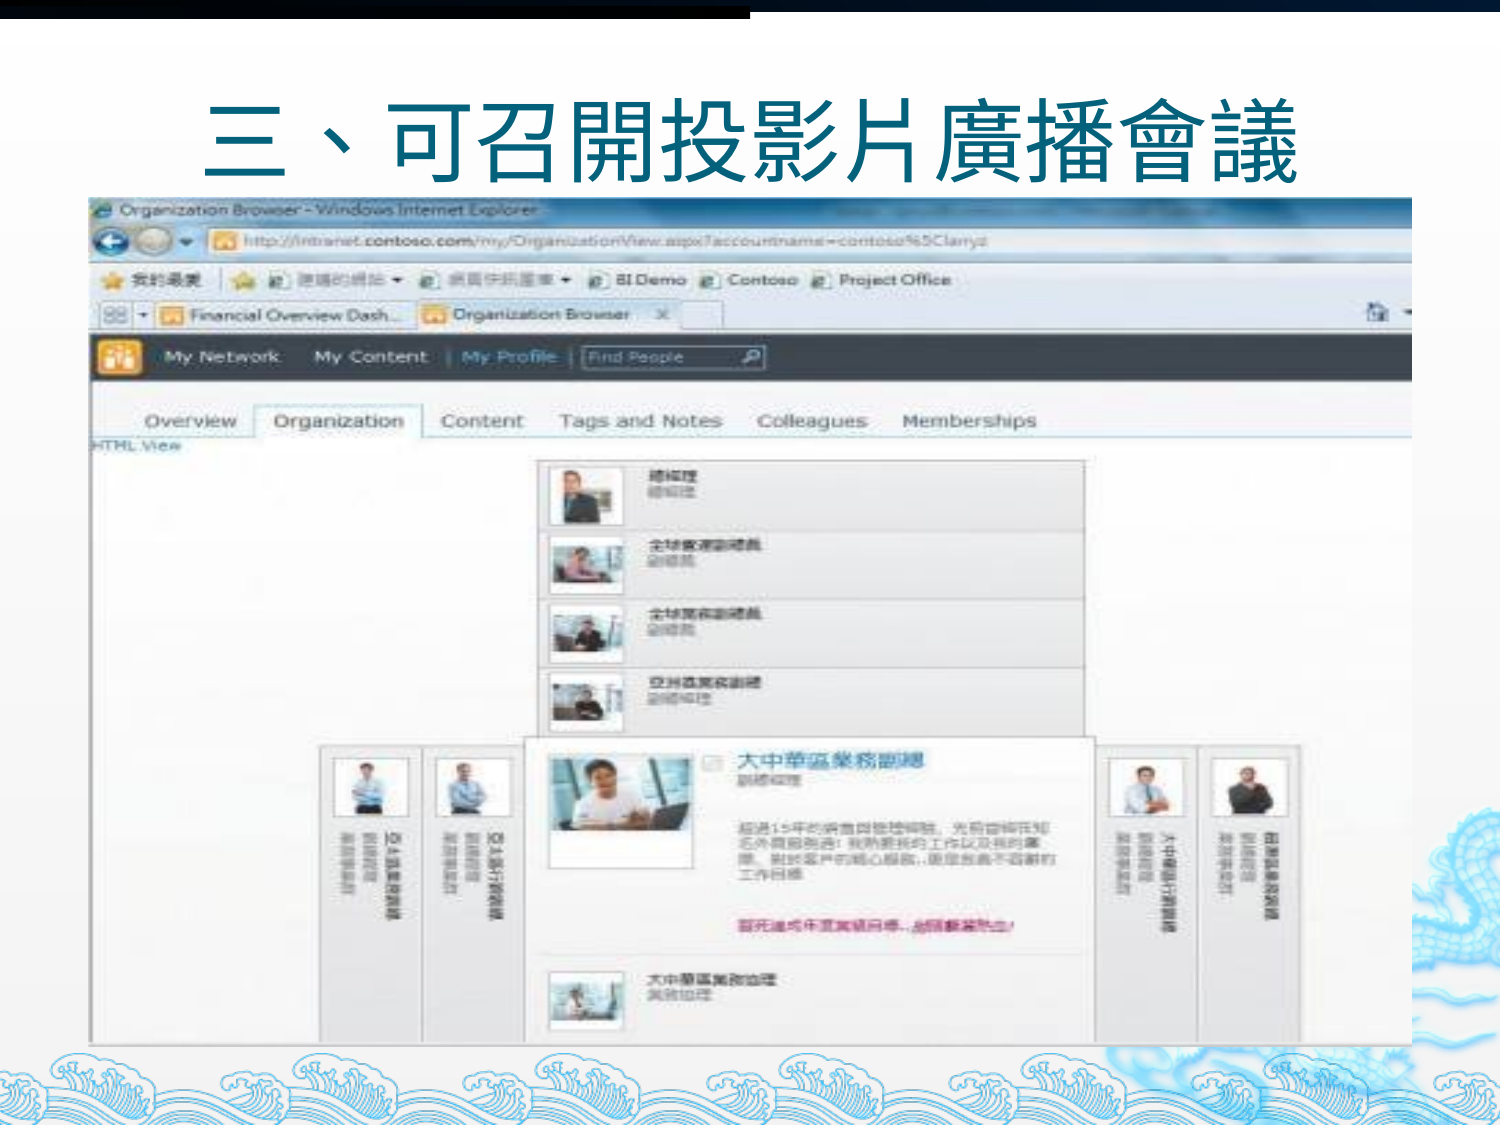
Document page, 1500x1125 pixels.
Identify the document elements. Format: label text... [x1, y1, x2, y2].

picture [88, 197, 1412, 1047]
title 三、可召開投影片廣播會議 [75, 45, 1426, 233]
